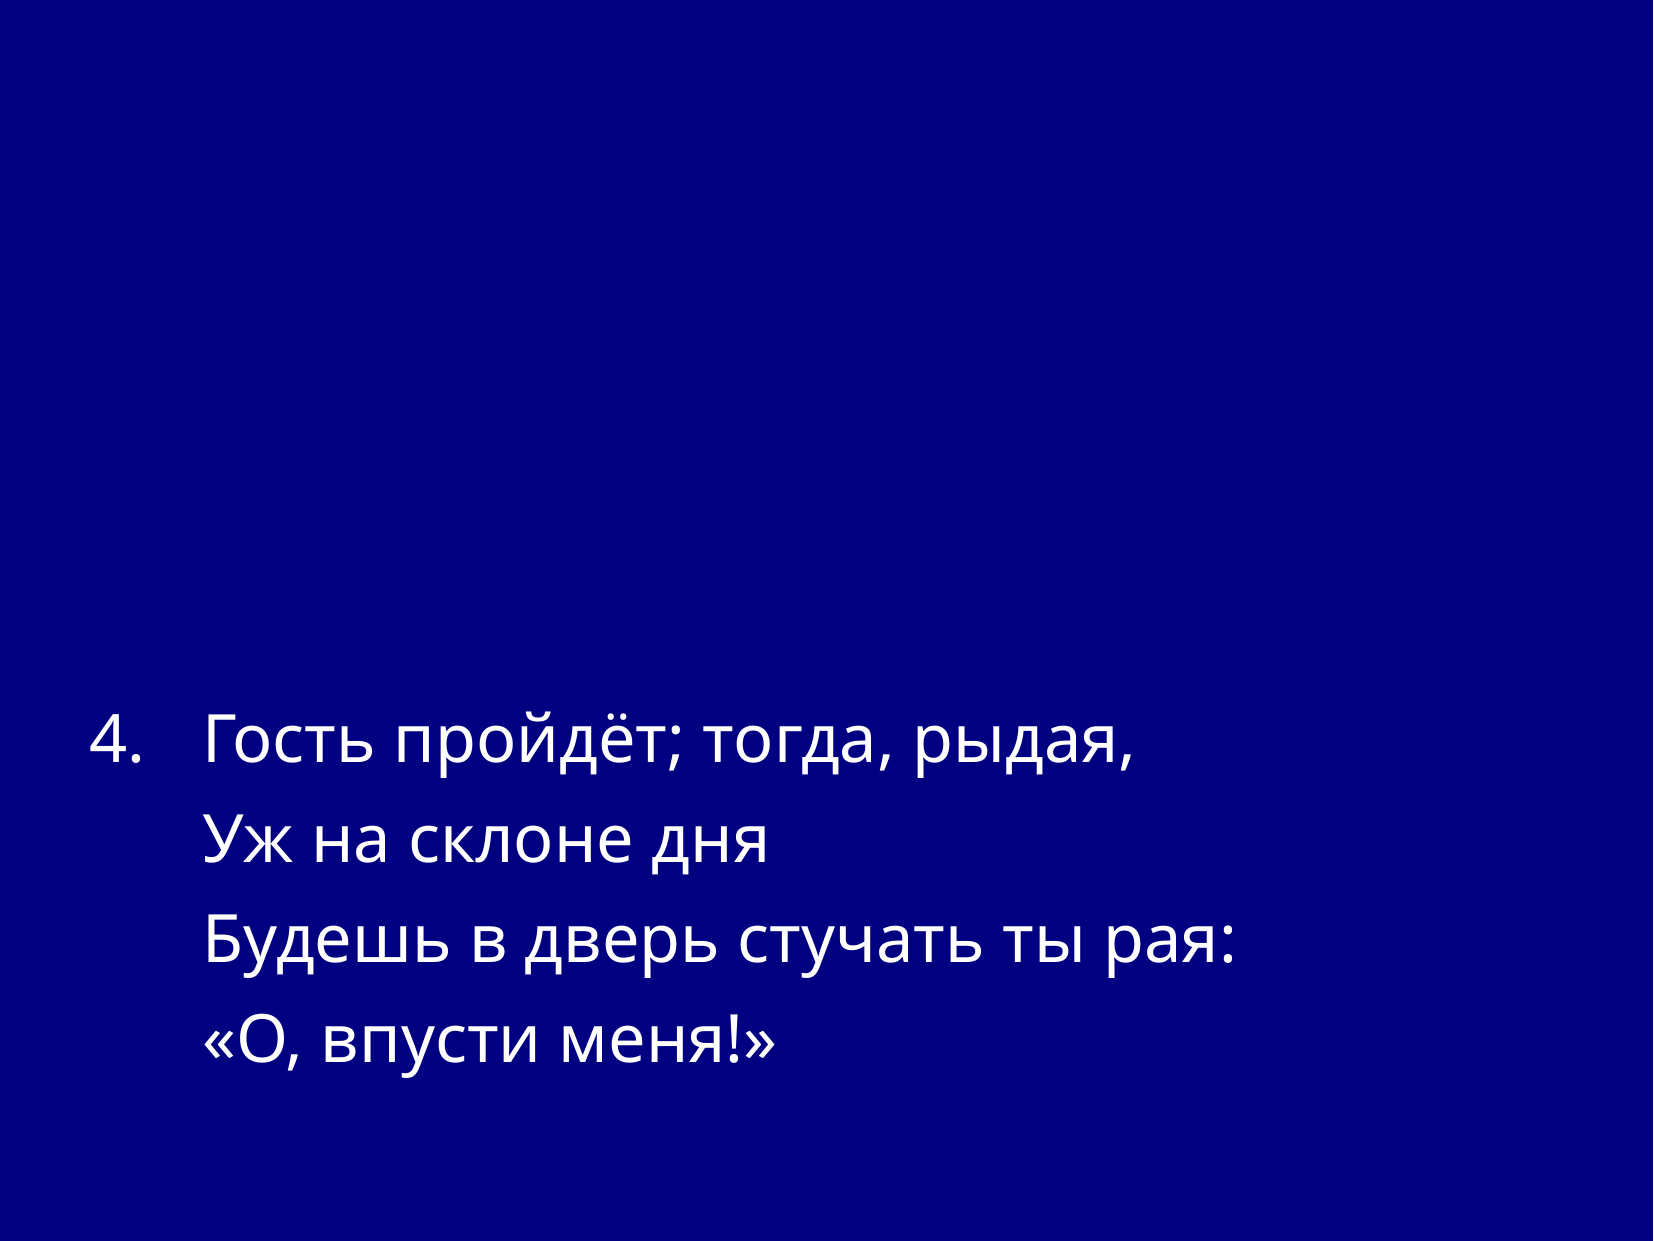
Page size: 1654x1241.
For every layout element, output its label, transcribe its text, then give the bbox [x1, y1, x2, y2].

text_box 4. Гость пройдёт; тогда, рыдая, Уж на склоне дня Будешь в дверь стучать ты рая: «О, впусти меня!» [75, 675, 1576, 1163]
